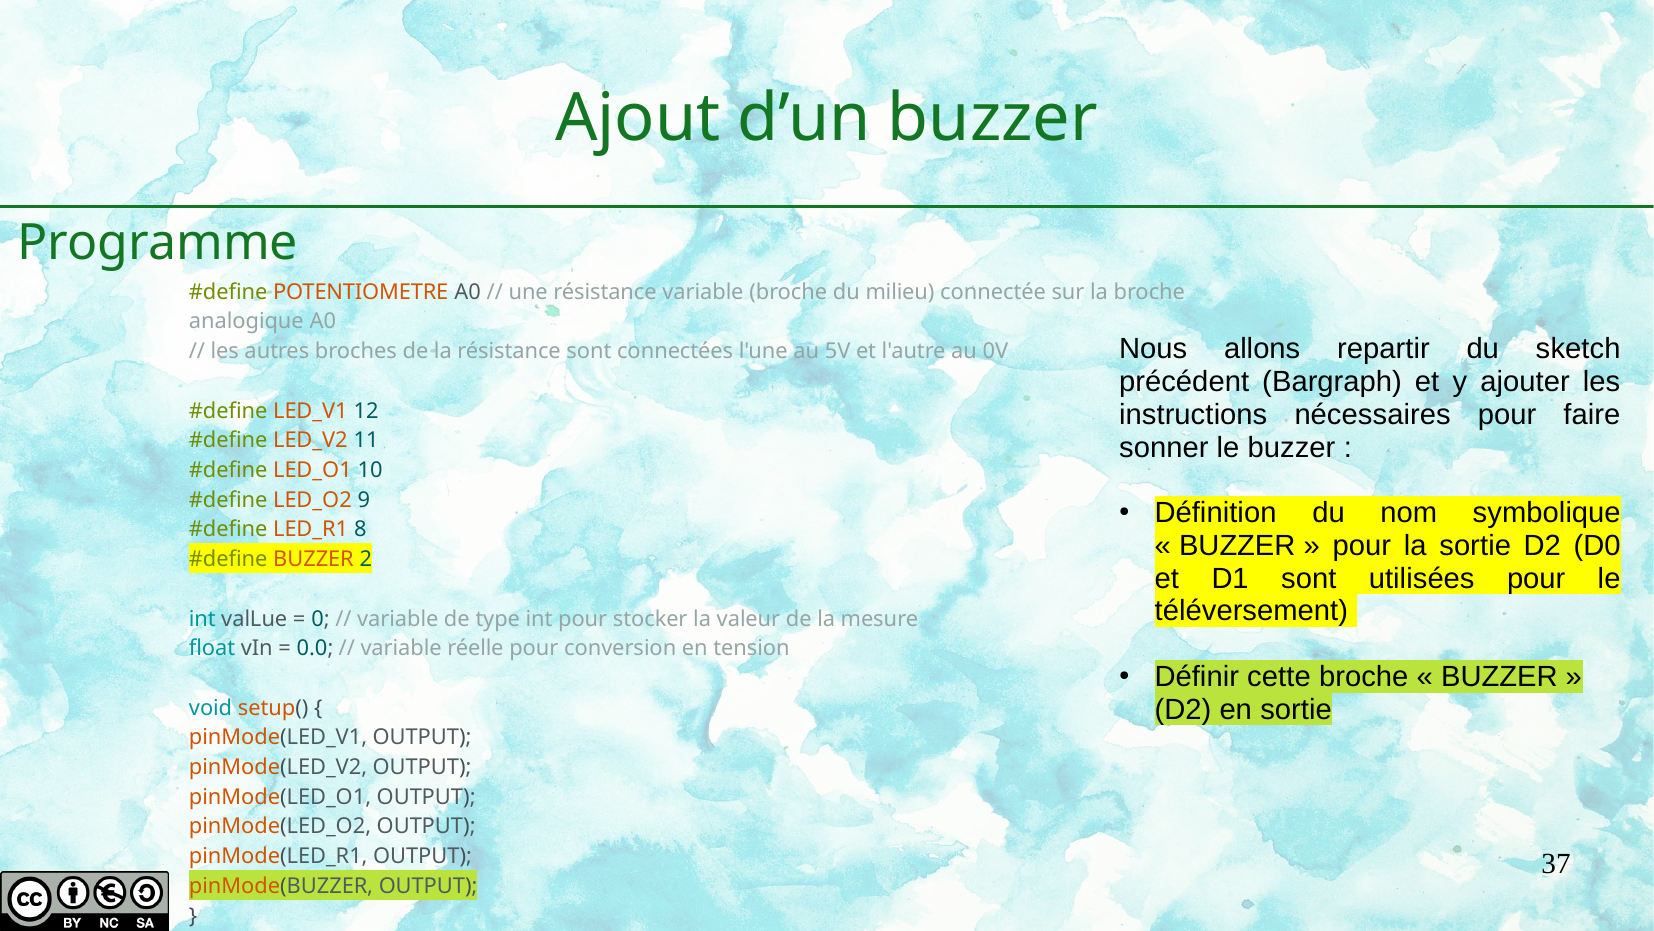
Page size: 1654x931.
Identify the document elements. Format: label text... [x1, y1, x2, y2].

text_box #define POTENTIOMETRE A0 // une résistance variable (broche du milieu) connectée sur la broche analogique A0 // les autres broches de la résistance sont connectées l'une au 5V et l'autre au 0V #define LED_V1 12 #define LED_V2 11 #define LED_O1 10 #define LED_O2 9 #define LED_R1 8 #define BUZZER 2 int valLue = 0; // variable de type int pour stocker la valeur de la mesure float vIn = 0.0; // variable réelle pour conversion en tension void setup() { pinMode(LED_V1, OUTPUT); pinMode(LED_V2, OUTPUT); pinMode(LED_O1, OUTPUT); pinMode(LED_O2, OUTPUT); pinMode(LED_R1, OUTPUT); pinMode(BUZZER, OUTPUT); } [174, 268, 1267, 931]
title Ajout d’un buzzer [82, 37, 1571, 193]
text_box Nous allons repartir du sketch précédent (Bargraph) et y ajouter les instructions nécessaires pour faire sonner le buzzer : Définition du nom symbolique « BUZZER » pour la sortie D2 (D0 et D1 sont utilisées pour le téléversement) Définir cette broche « BUZZER » (D2) en sortie [1104, 324, 1636, 733]
list Programme [17, 205, 1506, 284]
picture [0, 871, 169, 931]
